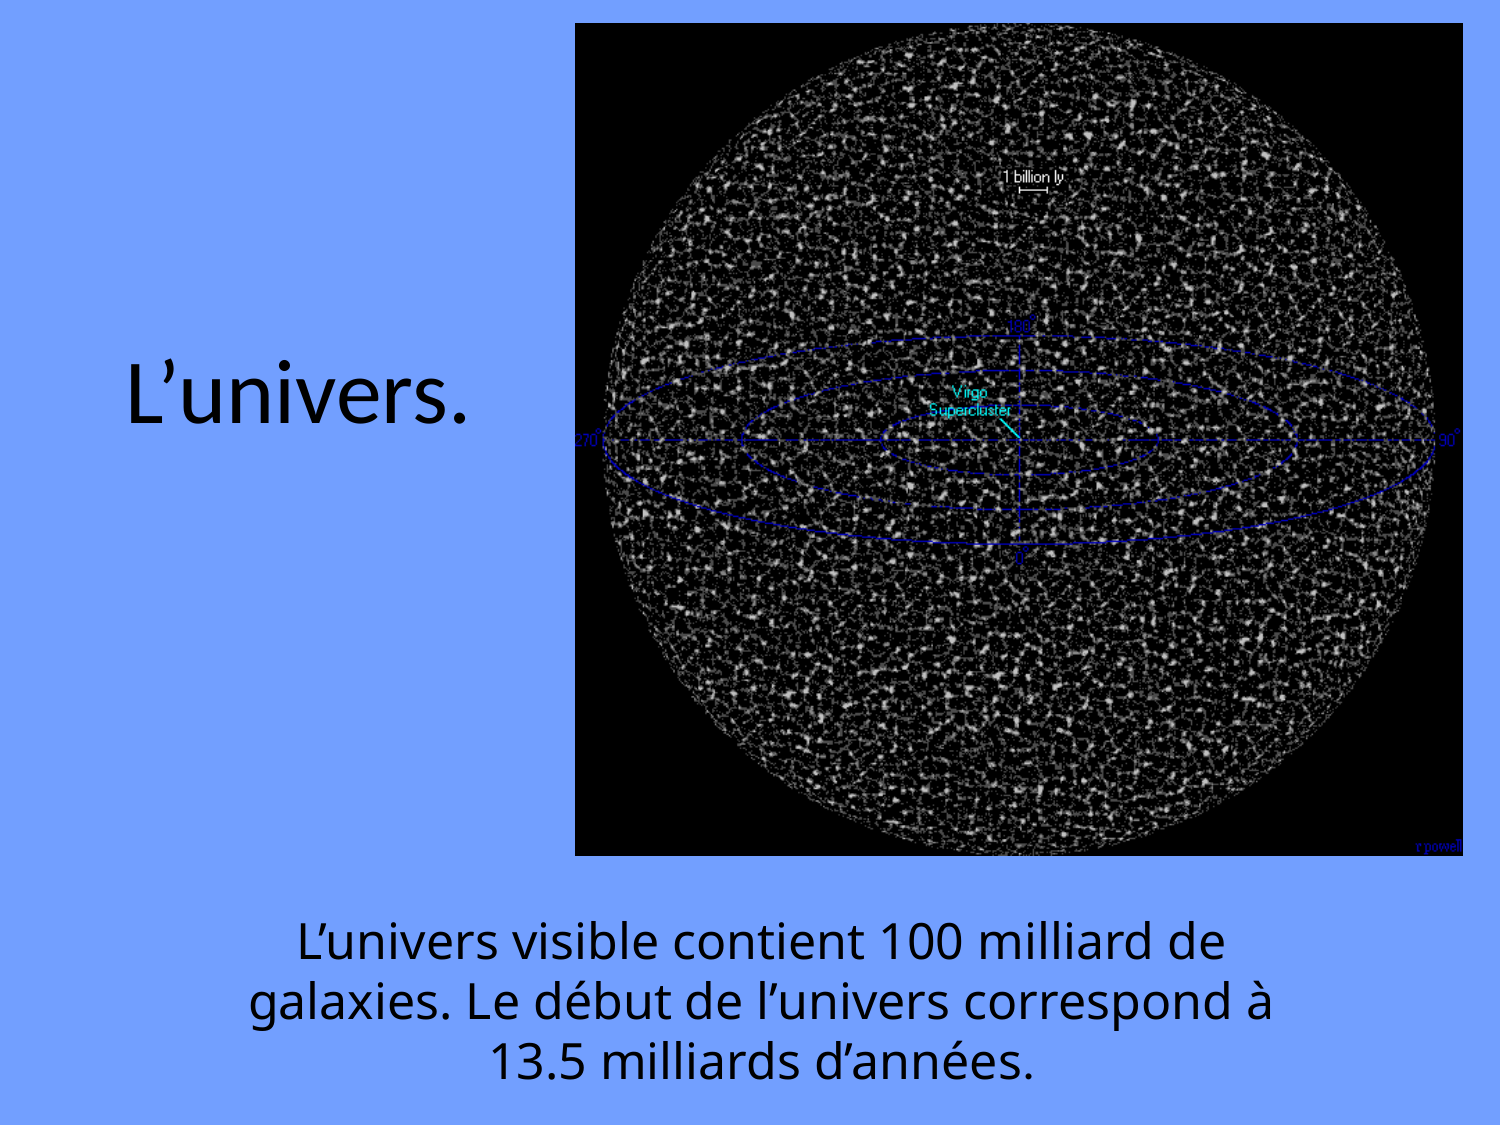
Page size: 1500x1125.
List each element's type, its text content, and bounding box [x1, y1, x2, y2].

text_box L’univers. [46, 292, 551, 481]
picture [575, 23, 1463, 856]
text_box L’univers visible contient 100 milliard de galaxies. Le début de l’univers correspond à 13.5 milliards d’années. [199, 902, 1324, 1098]
